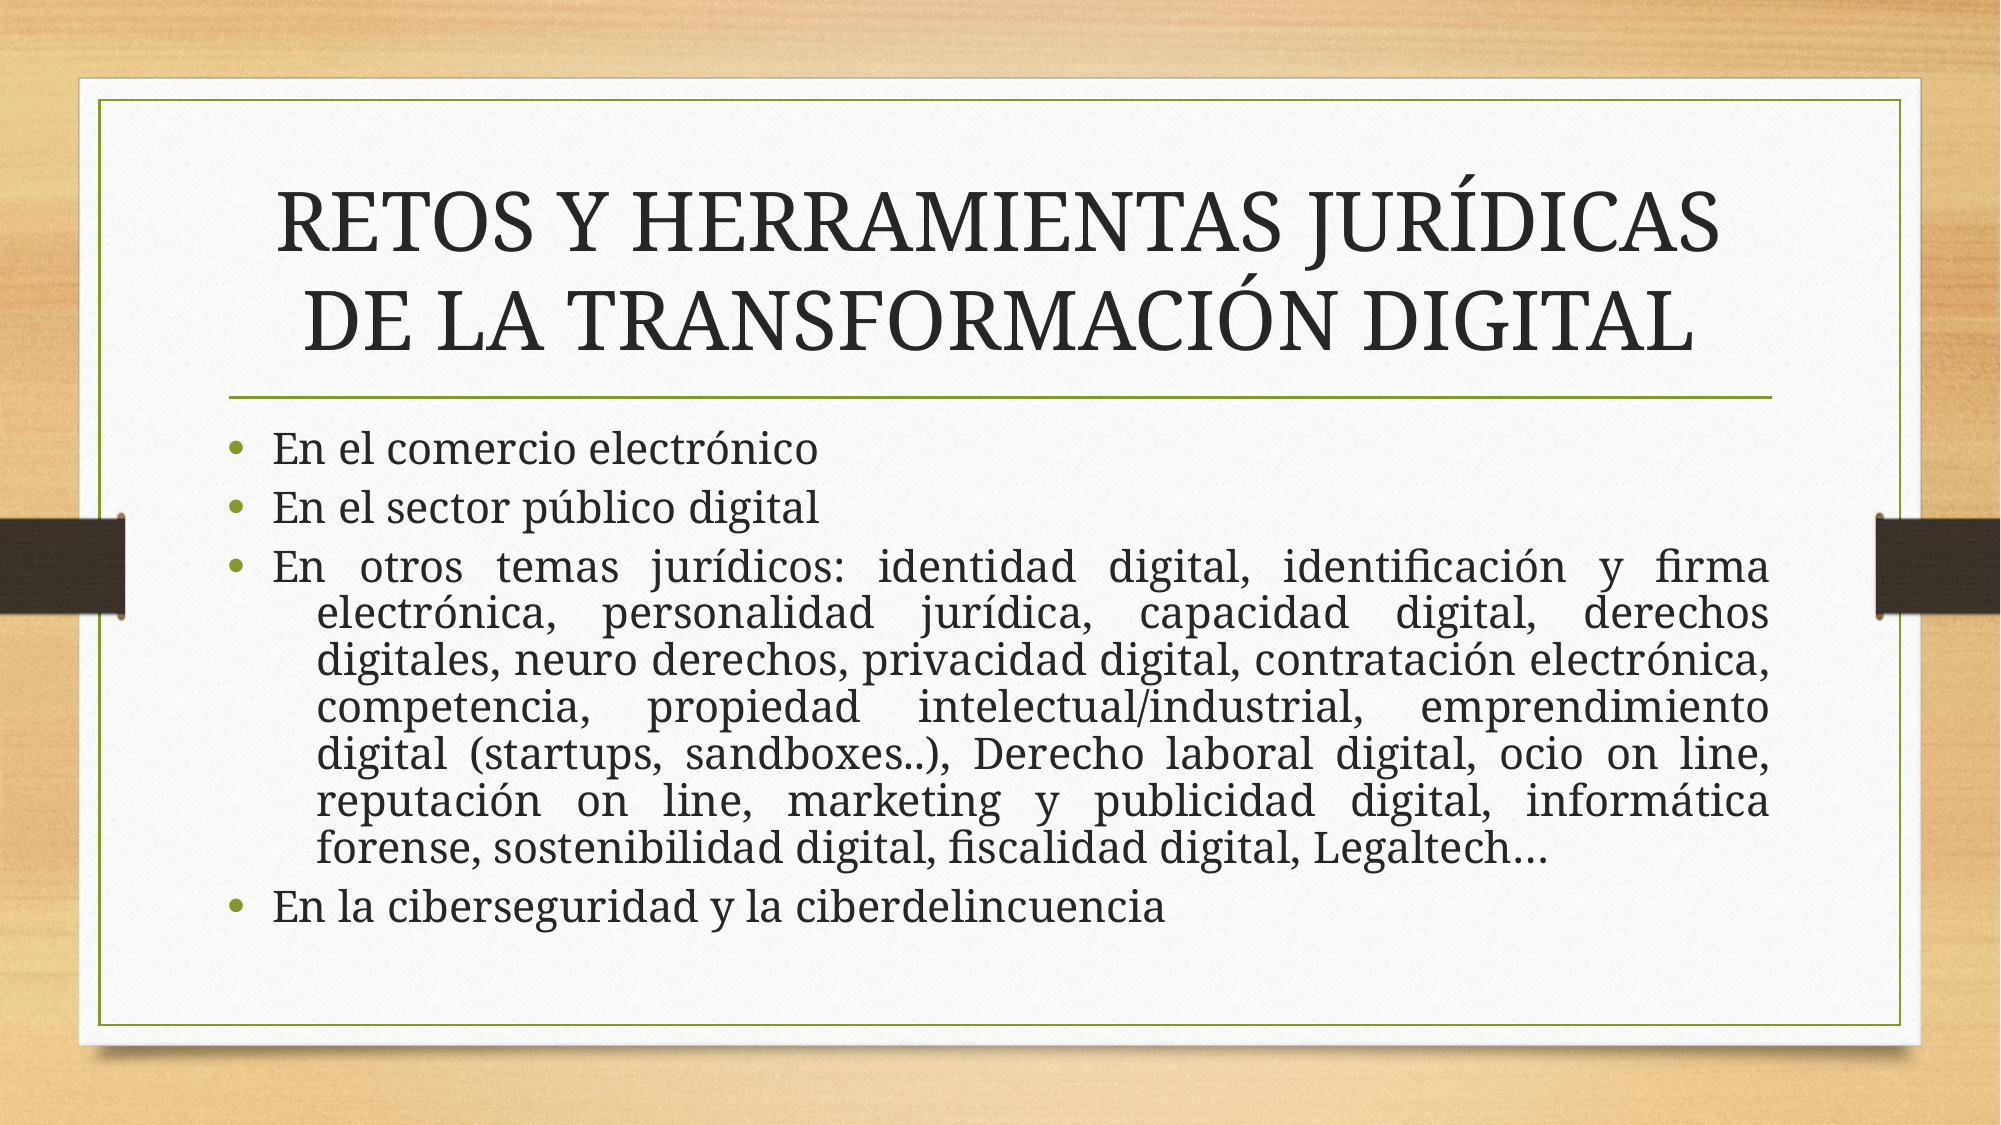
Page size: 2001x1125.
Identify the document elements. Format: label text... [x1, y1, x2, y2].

list En el comercio electrónico En el sector público digital En otros temas jurídicos: identidad digital, identificación y firma electrónica, personalidad jurídica, capacidad digital, derechos digitales, neuro derechos, privacidad digital, contratación electrónica, competencia, propiedad intelectual/industrial, emprendimiento digital (startups, sandboxes..), Derecho laboral digital, ocio on line, reputación on line, marketing y publicidad digital, informática forense, sostenibilidad digital, fiscalidad digital, Legaltech… En la ciberseguridad y la ciberdelincuencia [212, 419, 1788, 964]
title RETOS Y HERRAMIENTAS JURÍDICAS DE LA TRANSFORMACIÓN DIGITAL [212, 161, 1788, 376]
